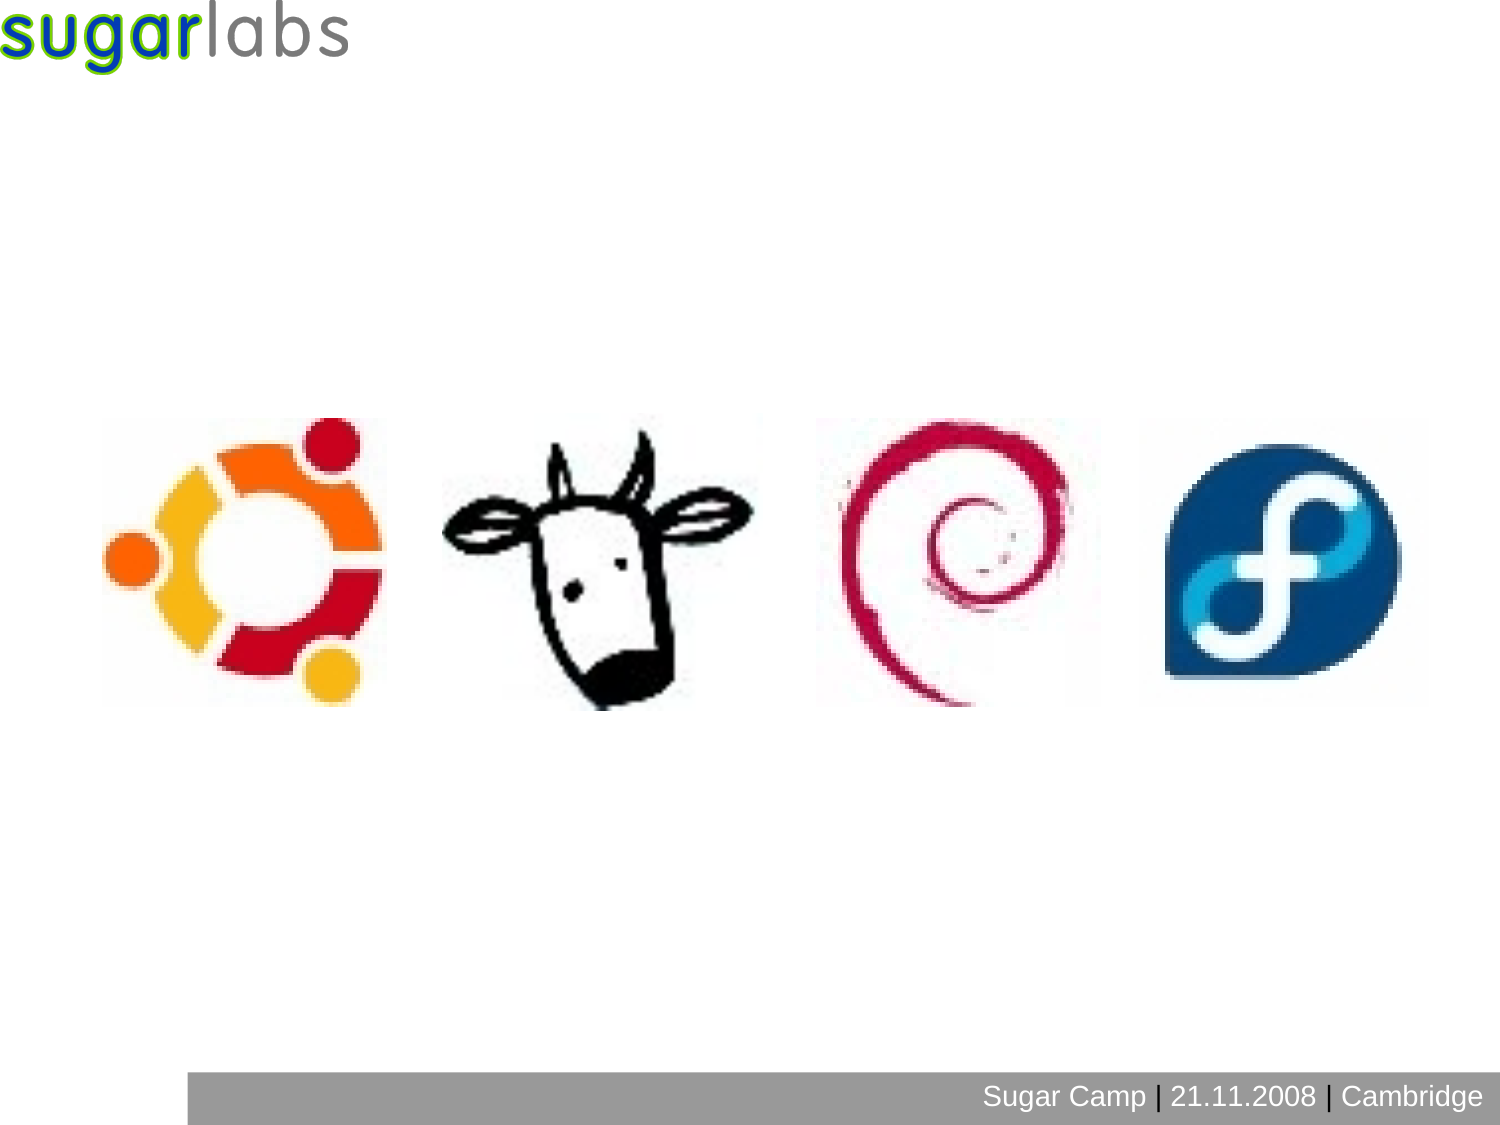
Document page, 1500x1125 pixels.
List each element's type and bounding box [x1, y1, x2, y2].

picture [102, 418, 387, 707]
picture [0, 0, 348, 75]
picture [442, 413, 763, 712]
picture [816, 418, 1101, 707]
picture [1139, 418, 1429, 707]
